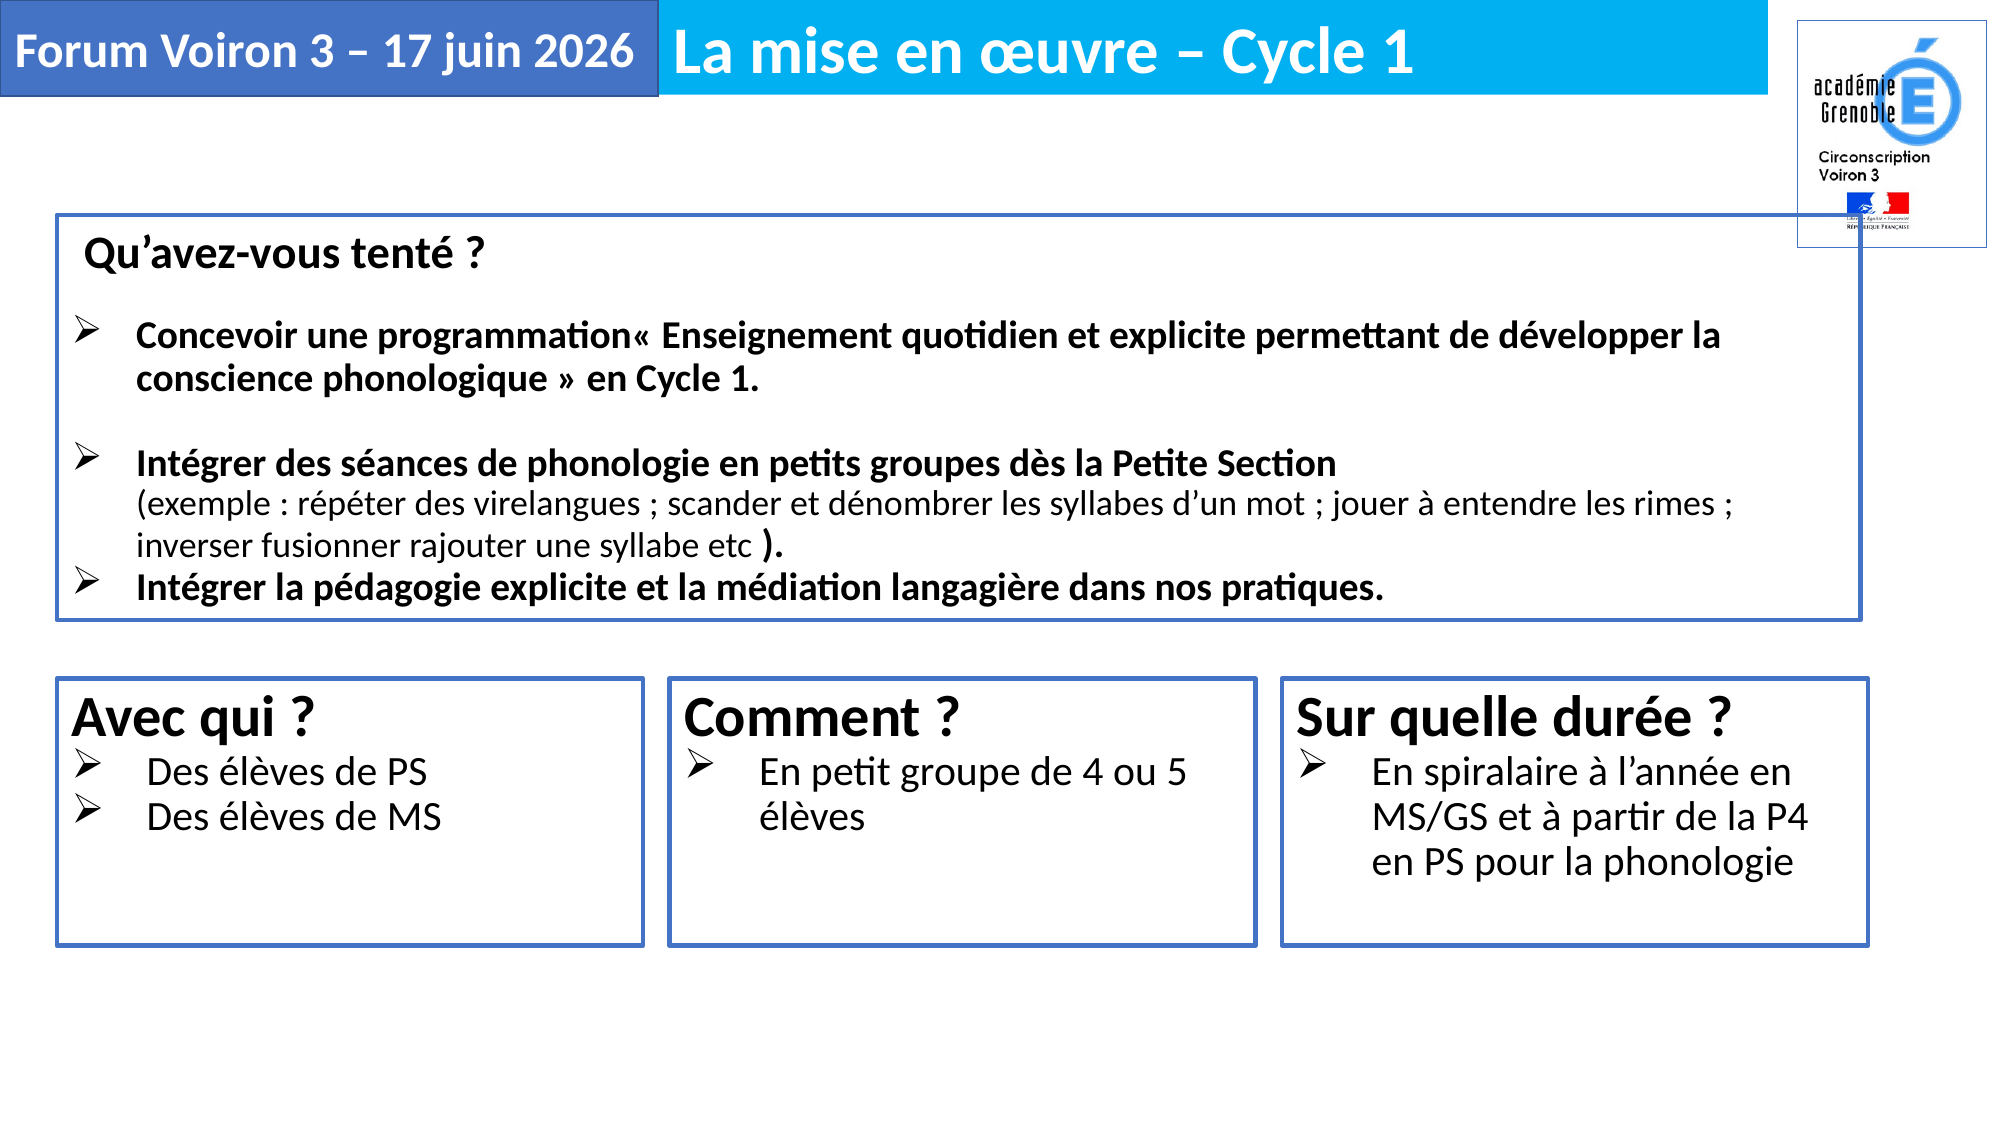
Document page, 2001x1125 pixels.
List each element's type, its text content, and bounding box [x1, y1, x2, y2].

text_box La mise en œuvre – Cycle 1 [659, 0, 1768, 95]
text_box Qu’avez-vous tenté ? Concevoir une programmation« Enseignement quotidien et explicite permettant de développer la conscience phonologique » en Cycle 1. Intégrer des séances de phonologie en petits groupes dès la Petite Section (exemple : répéter des virelangues ; scander et dénombrer les syllabes d’un mot ; jouer à entendre les rimes ; inverser fusionner rajouter une syllabe etc ). Intégrer la pédagogie explicite et la médiation langagière dans nos pratiques. [56, 214, 1861, 621]
text_box Comment ? En petit groupe de 4 ou 5 élèves [669, 678, 1256, 946]
text_box Forum Voiron 3 – 17 juin 2026 [0, 0, 659, 96]
picture [1797, 20, 1987, 248]
text_box Avec qui ? Des élèves de PS Des élèves de MS [56, 678, 643, 946]
text_box Sur quelle durée ? En spiralaire à l’année en MS/GS et à partir de la P4 en PS pour la phonologie [1281, 678, 1868, 946]
